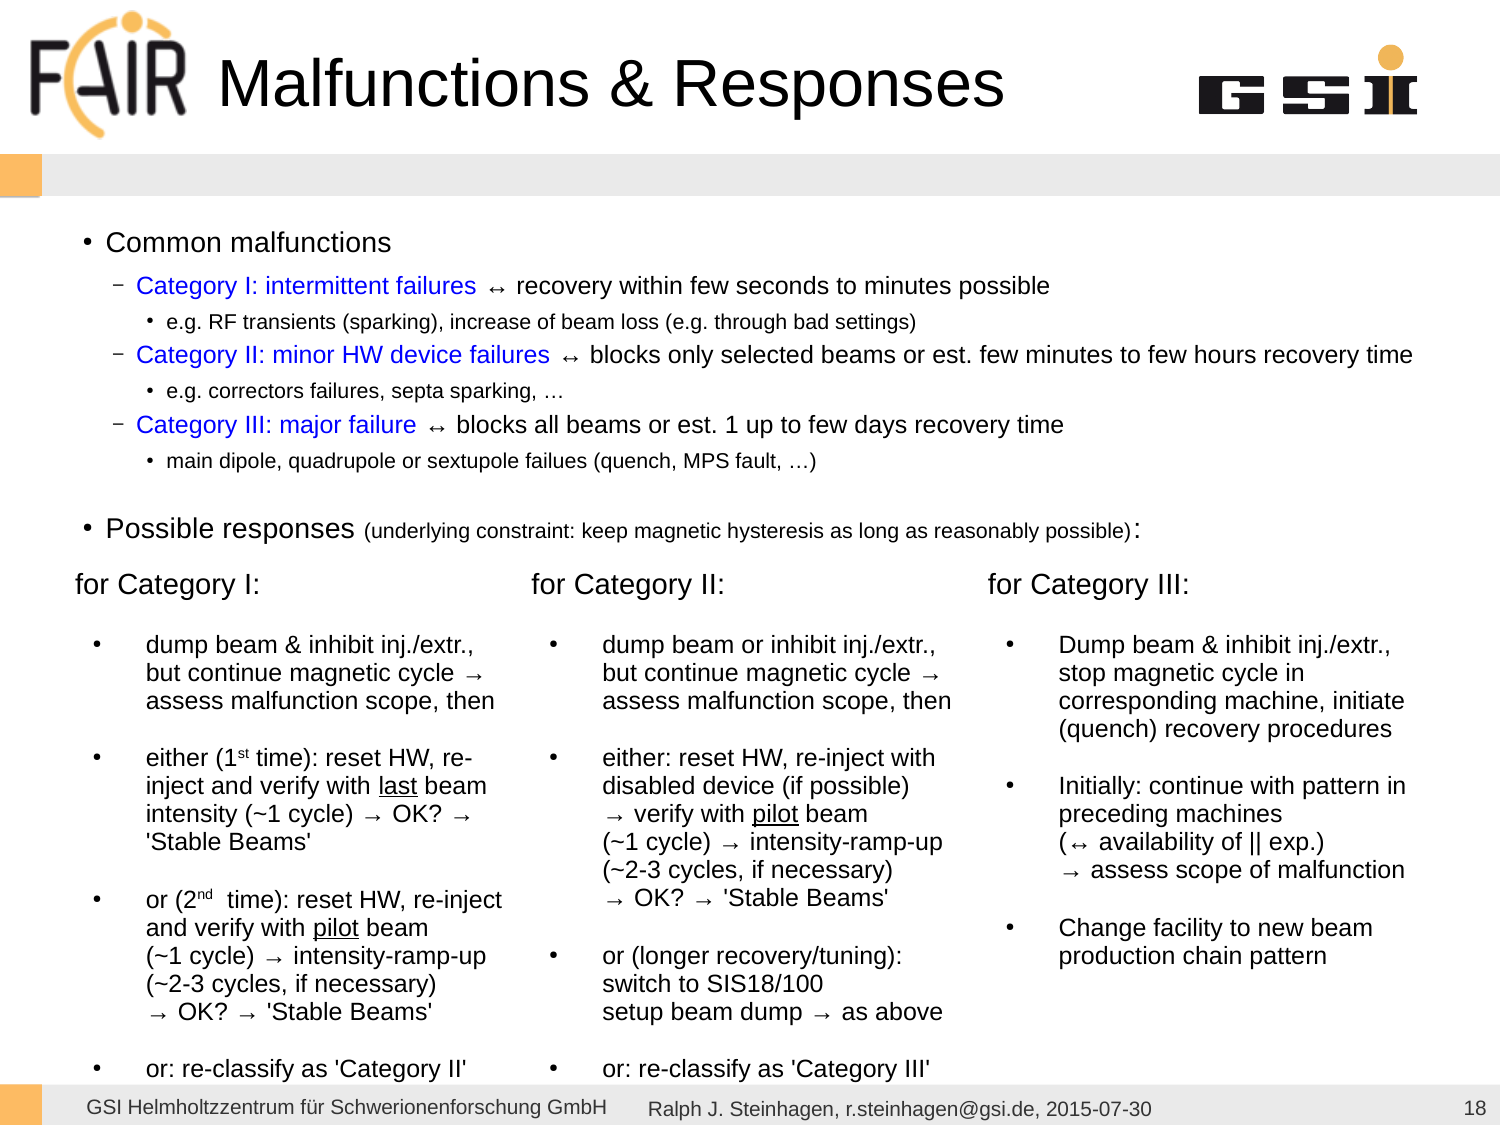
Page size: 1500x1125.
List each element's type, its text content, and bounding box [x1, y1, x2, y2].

title Malfunctions & Responses [217, 20, 1109, 147]
list for Category I: dump beam & inhibit inj./extr., but continue magnetic cycle → assess malfunction scope, then either (1st time): reset HW, re-inject and verify with last beam intensity (~1 cycle) → OK? → 'Stable Beams' or (2nd time): reset HW, re-inject and verify with pilot beam (~1 cycle) → intensity-ramp-up (~2-3 cycles, if necessary) → OK? → 'Stable Beams' or: re-classify as 'Category II' [75, 568, 510, 1050]
list for Category III: Dump beam & inhibit inj./extr., stop magnetic cycle in corresponding machine, initiate (quench) recovery procedures Initially: continue with pattern in preceding machines (↔ availability of || exp.) → assess scope of malfunction Change facility to new beam production chain pattern [987, 568, 1423, 1050]
picture [1197, 42, 1419, 117]
picture [30, 9, 187, 141]
list for Category II: dump beam or inhibit inj./extr., but continue magnetic cycle → assess malfunction scope, then either: reset HW, re-inject with disabled device (if possible) → verify with pilot beam (~1 cycle) → intensity-ramp-up (~2-3 cycles, if necessary) → OK? → 'Stable Beams' or (longer recovery/tuning): switch to SIS18/100 setup beam dump → as above or: re-classify as 'Category III' [531, 568, 967, 1050]
list Common malfunctions Category I: intermittent failures ↔ recovery within few seconds to minutes possible e.g. RF transients (sparking), increase of beam loss (e.g. through bad settings) Category II: minor HW device failures ↔ blocks only selected beams or est. few minutes to few hours recovery time e.g. correctors failures, septa sparking, … Category III: major failure ↔ blocks all beams or est. 1 up to few days recovery time main dipole, quadrupole or sextupole failues (quench, MPS fault, …) Possible responses (underlying constraint: keep magnetic hysteresis as long as reasonably possible): [75, 226, 1426, 553]
